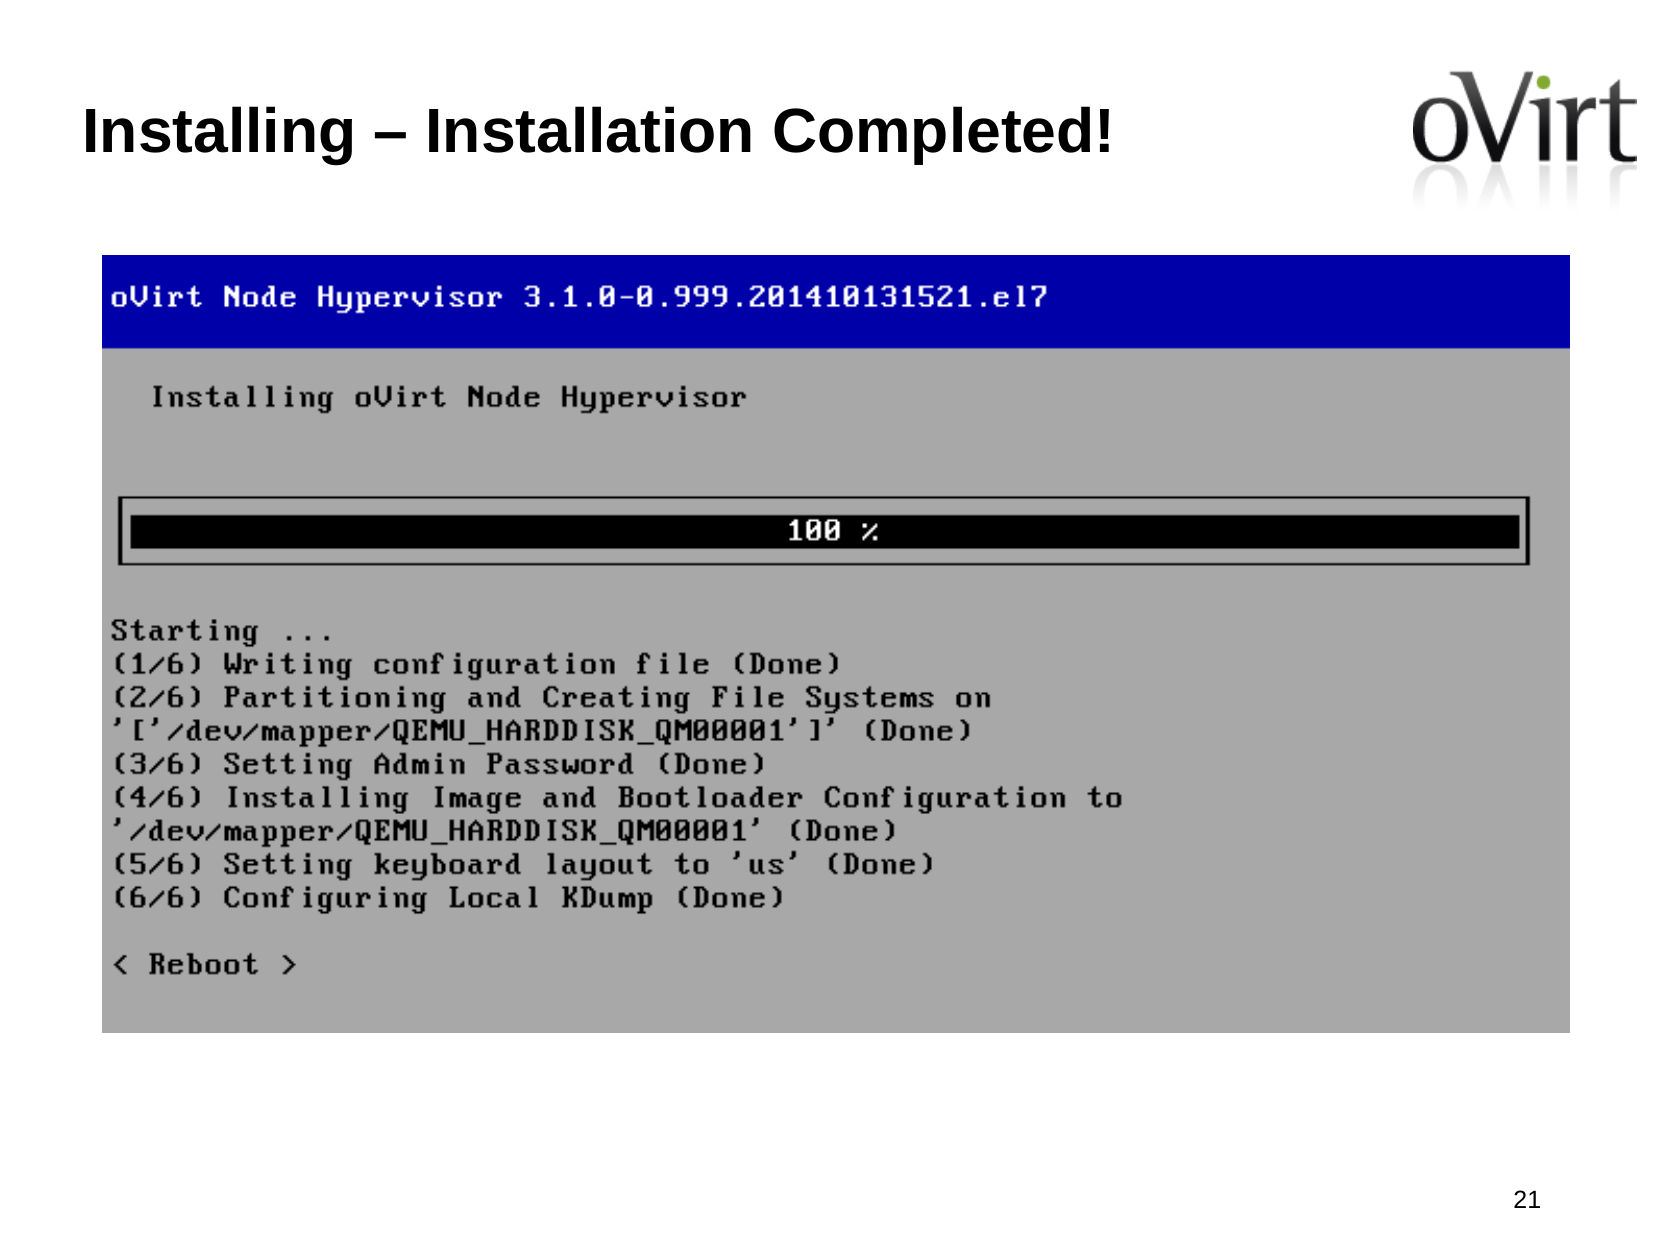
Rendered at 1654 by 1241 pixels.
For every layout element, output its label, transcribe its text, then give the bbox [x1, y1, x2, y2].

picture [102, 255, 1570, 1033]
picture [1413, 63, 1637, 212]
title Installing – Installation Completed! [82, 37, 1303, 226]
